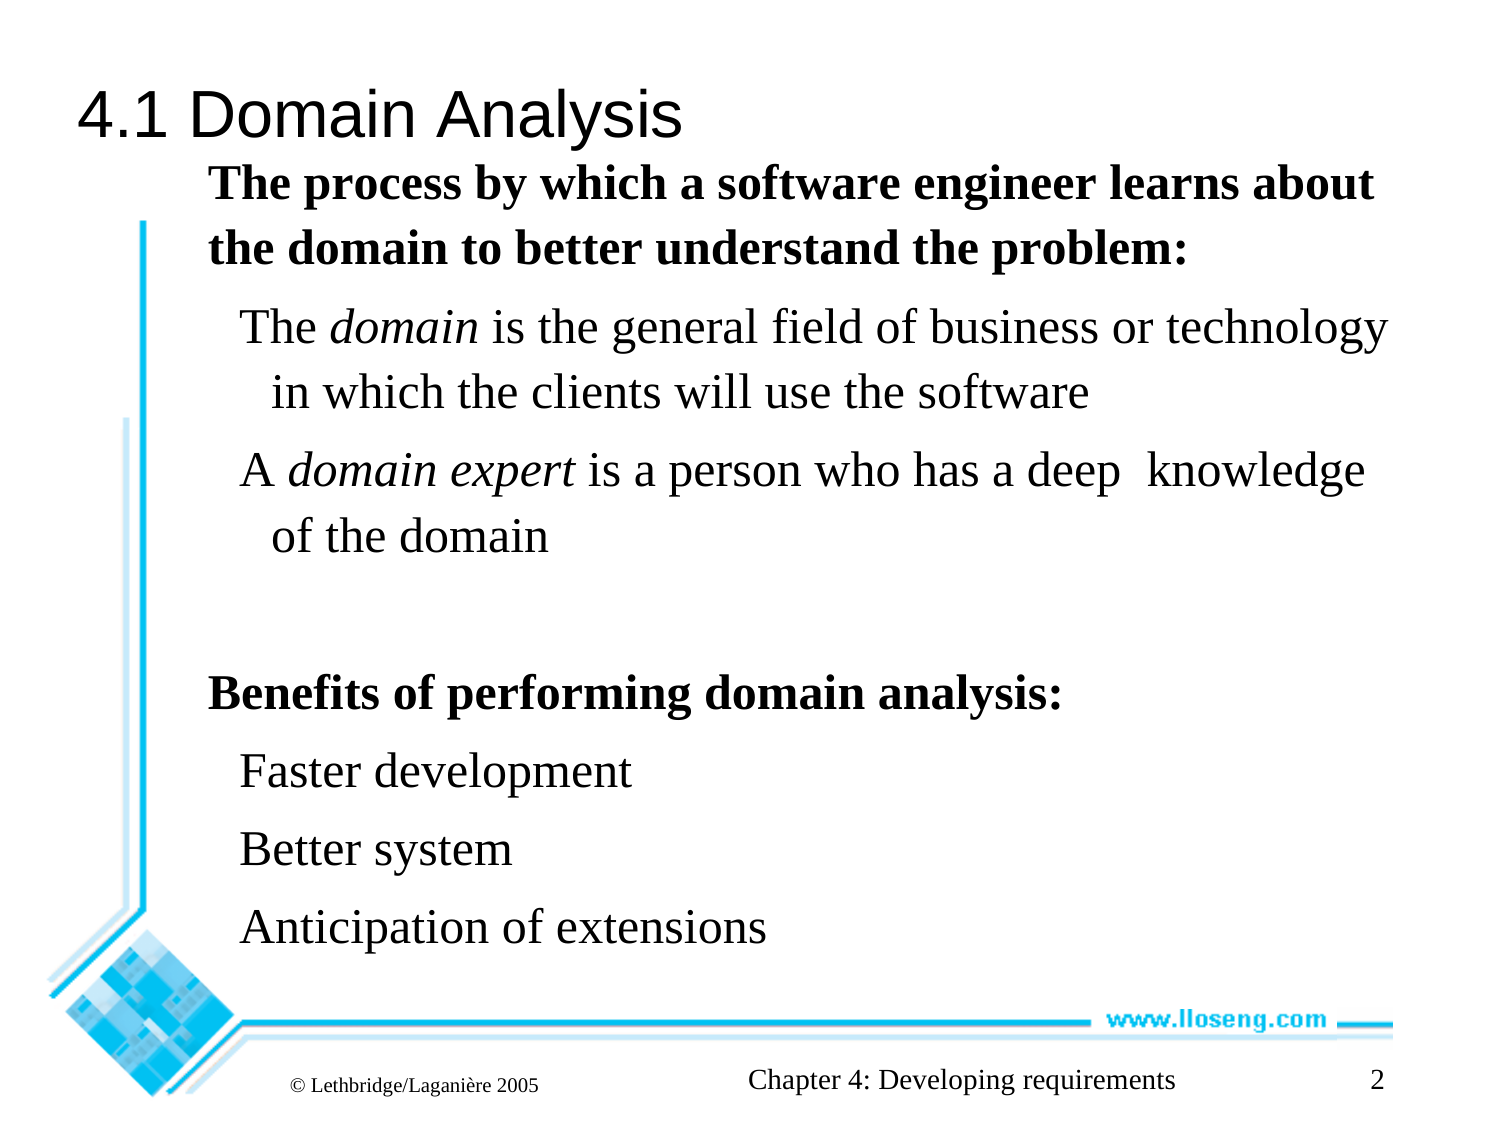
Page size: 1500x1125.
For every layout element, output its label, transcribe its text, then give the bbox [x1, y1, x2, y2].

text_box <number> [1325, 1050, 1401, 1125]
title 4.1 Domain Analysis [62, 37, 1413, 188]
picture [35, 209, 1393, 1099]
list The process by which a software engineer learns about the domain to better understand the problem: The domain is the general field of business or technology in which the clients will use the software A domain expert is a person who has a deep knowledge of the domain Benefits of performing domain analysis: Faster development Better system Anticipation of extensions [193, 136, 1431, 1036]
text_box Chapter 4: Developing requirements [624, 1050, 1300, 1125]
text_box © Lethbridge/Laganière 2005 [275, 1062, 601, 1125]
